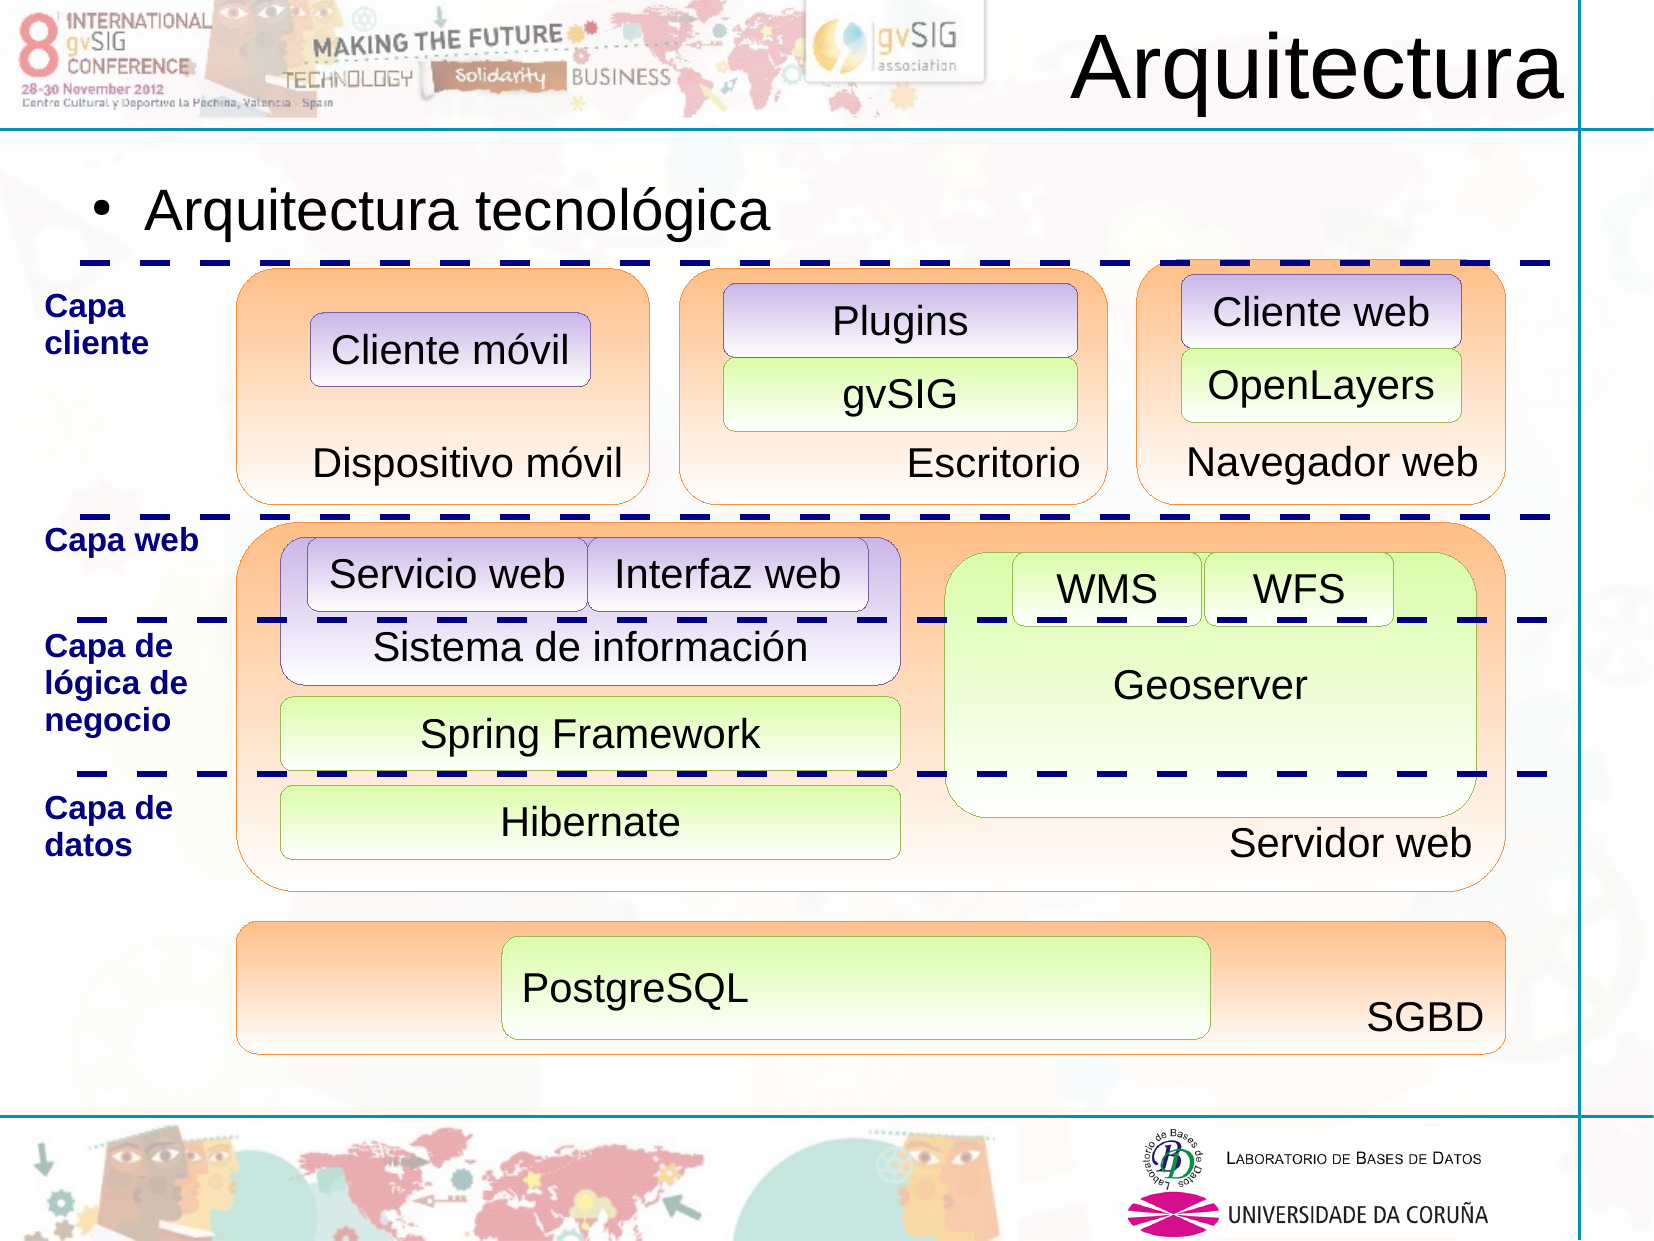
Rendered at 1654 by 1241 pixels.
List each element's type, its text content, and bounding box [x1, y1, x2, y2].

text_box Interfaz web [587, 537, 869, 612]
text_box PostgreSQL [501, 936, 1211, 1040]
text_box Plugins [723, 283, 1078, 358]
picture [1126, 1127, 1492, 1238]
text_box gvSIG [723, 357, 1078, 432]
text_box SGBD [236, 921, 1506, 1055]
text_box Servidor web [236, 522, 1506, 892]
text_box Hibernate [280, 785, 901, 860]
text_box Cliente web [1181, 274, 1462, 348]
text_box WMS [1012, 552, 1202, 627]
text_box Servicio web [307, 537, 588, 612]
text_box Escritorio [679, 268, 1108, 505]
list Arquitectura tecnológica [73, 177, 1571, 1078]
text_box WFS [1204, 552, 1394, 627]
text_box Capa de datos [29, 782, 222, 874]
text_box Capa de lógica de negocio [29, 620, 237, 750]
text_box OpenLayers [1181, 348, 1462, 423]
text_box Navegador web [1136, 259, 1506, 505]
text_box Sistema de información [280, 537, 901, 686]
text_box Dispositivo móvil [236, 268, 650, 505]
title Arquitectura [76, 14, 1565, 119]
text_box Capa cliente [29, 280, 237, 372]
text_box Cliente móvil [310, 312, 591, 387]
text_box Geoserver [944, 552, 1477, 818]
text_box Spring Framework [280, 696, 901, 771]
text_box Capa web [29, 513, 237, 568]
